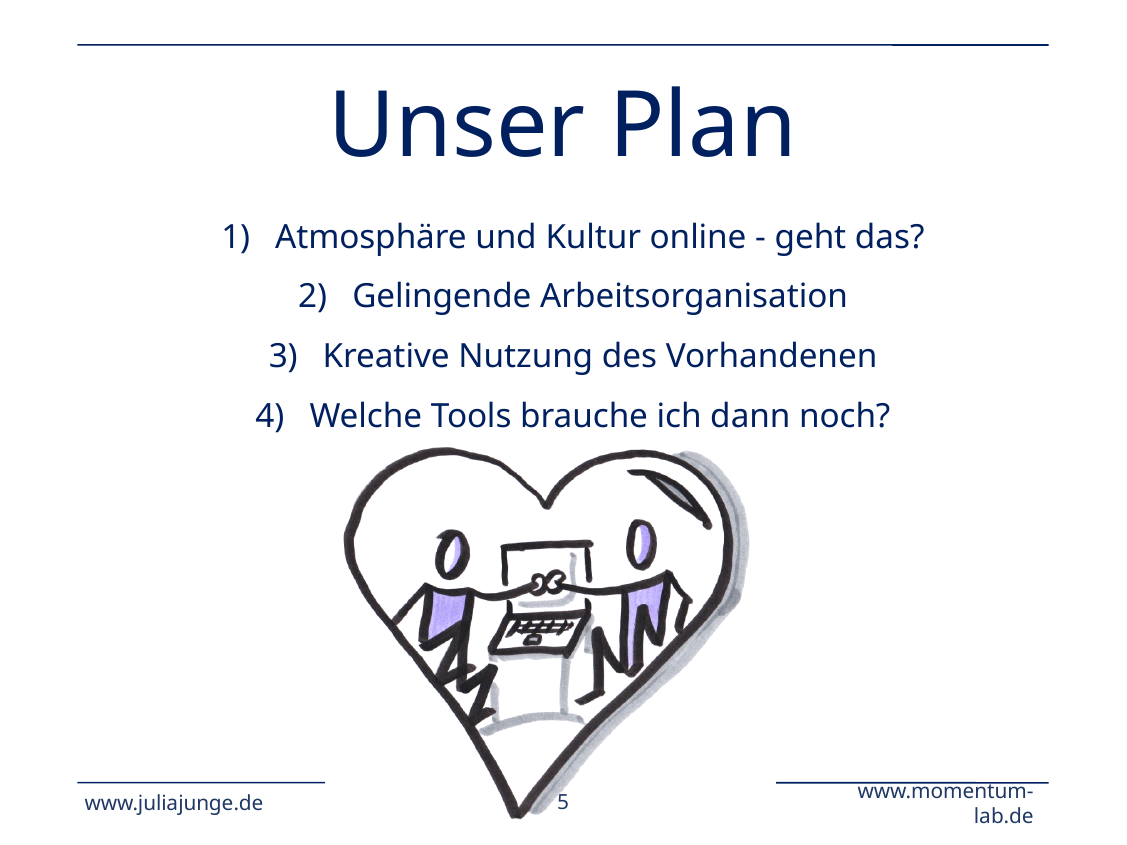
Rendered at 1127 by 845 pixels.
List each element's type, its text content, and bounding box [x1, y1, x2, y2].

slide_number www.momentum-lab.de [795, 780, 1049, 825]
slide_number <number> [436, 780, 690, 825]
slide_number www.juliajunge.de [69, 780, 331, 825]
list Atmosphäre und Kultur online - geht das? Gelingende Arbeitsorganisation Kreative Nutzung des Vorhandenen Welche Tools brauche ich dann noch? [77, 209, 1049, 442]
picture [325, 442, 776, 838]
title Unser Plan [77, 44, 1049, 209]
